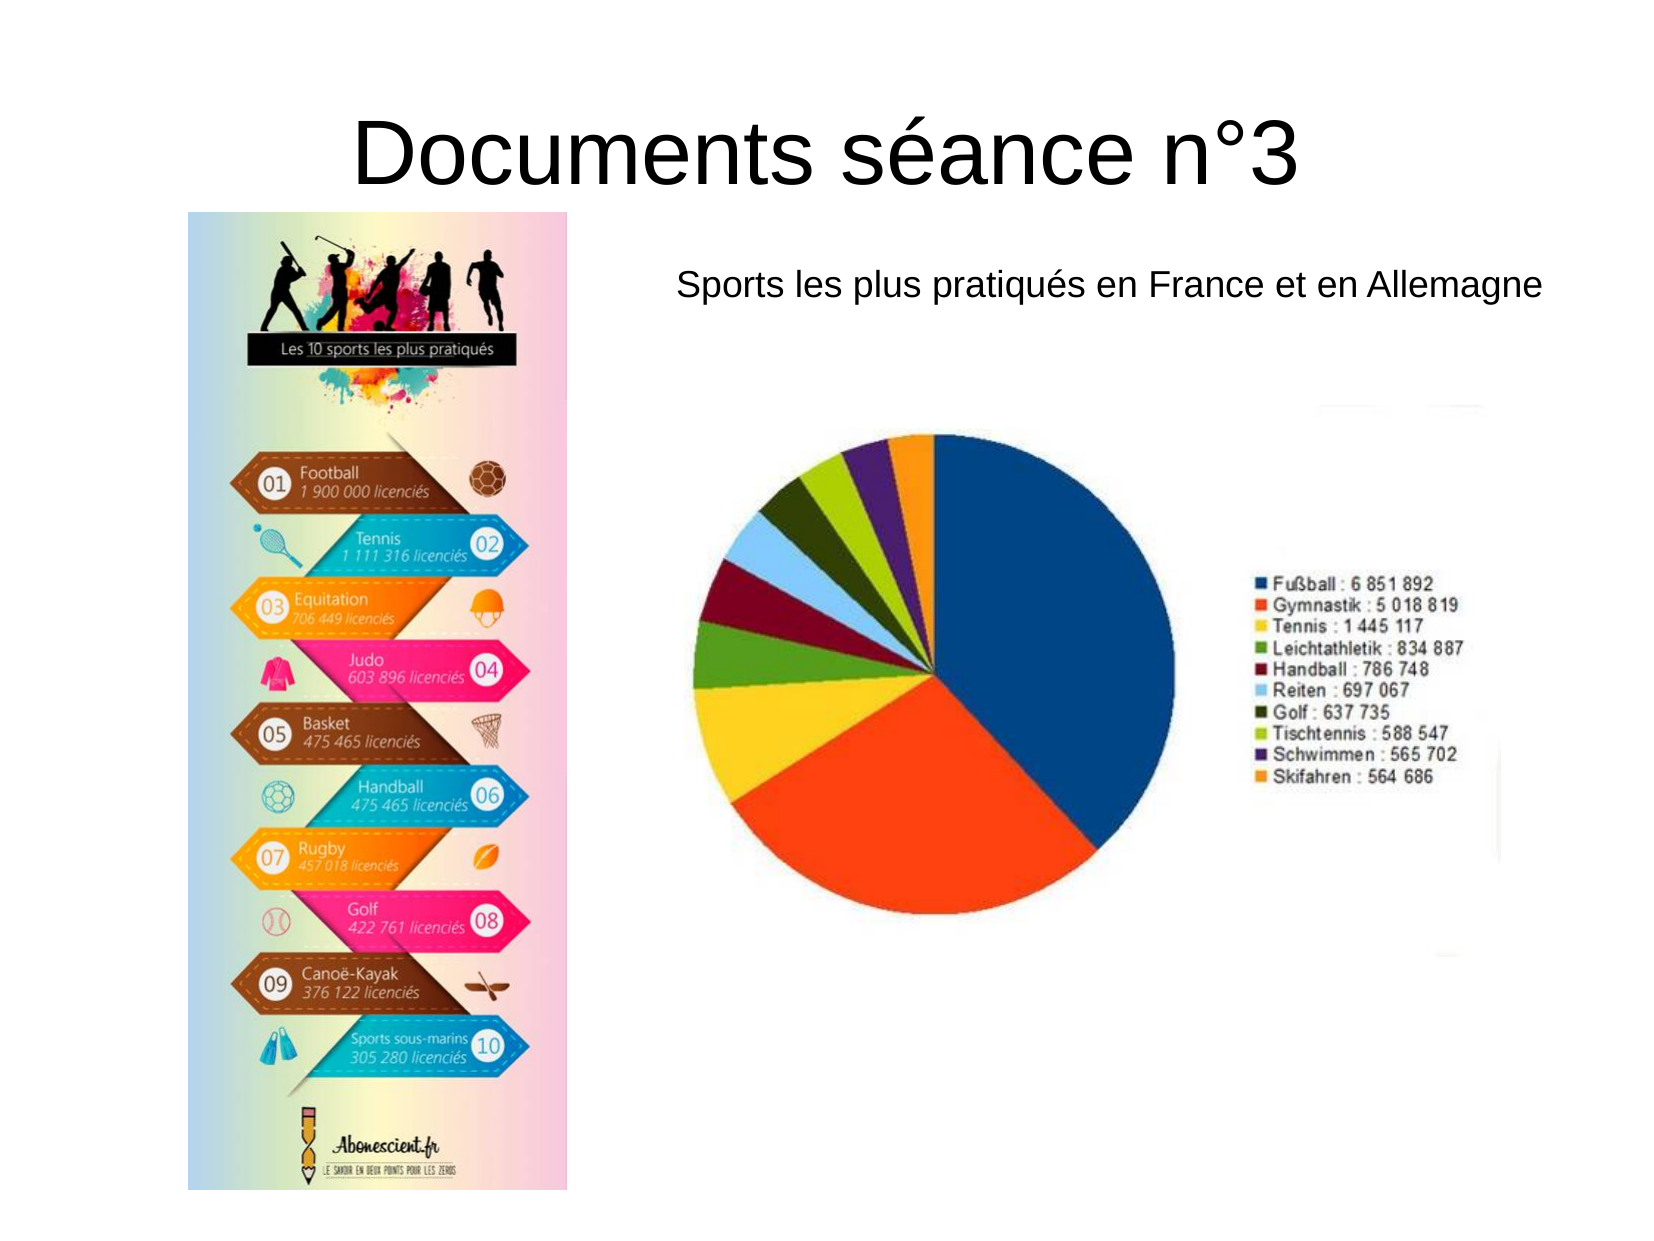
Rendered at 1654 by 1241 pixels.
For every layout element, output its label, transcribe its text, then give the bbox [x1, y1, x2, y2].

picture [614, 405, 1501, 957]
text_box Sports les plus pratiqués en France et en Allemagne [661, 256, 1571, 356]
title Documents séance n°3 [82, 49, 1571, 257]
picture [188, 212, 567, 1190]
